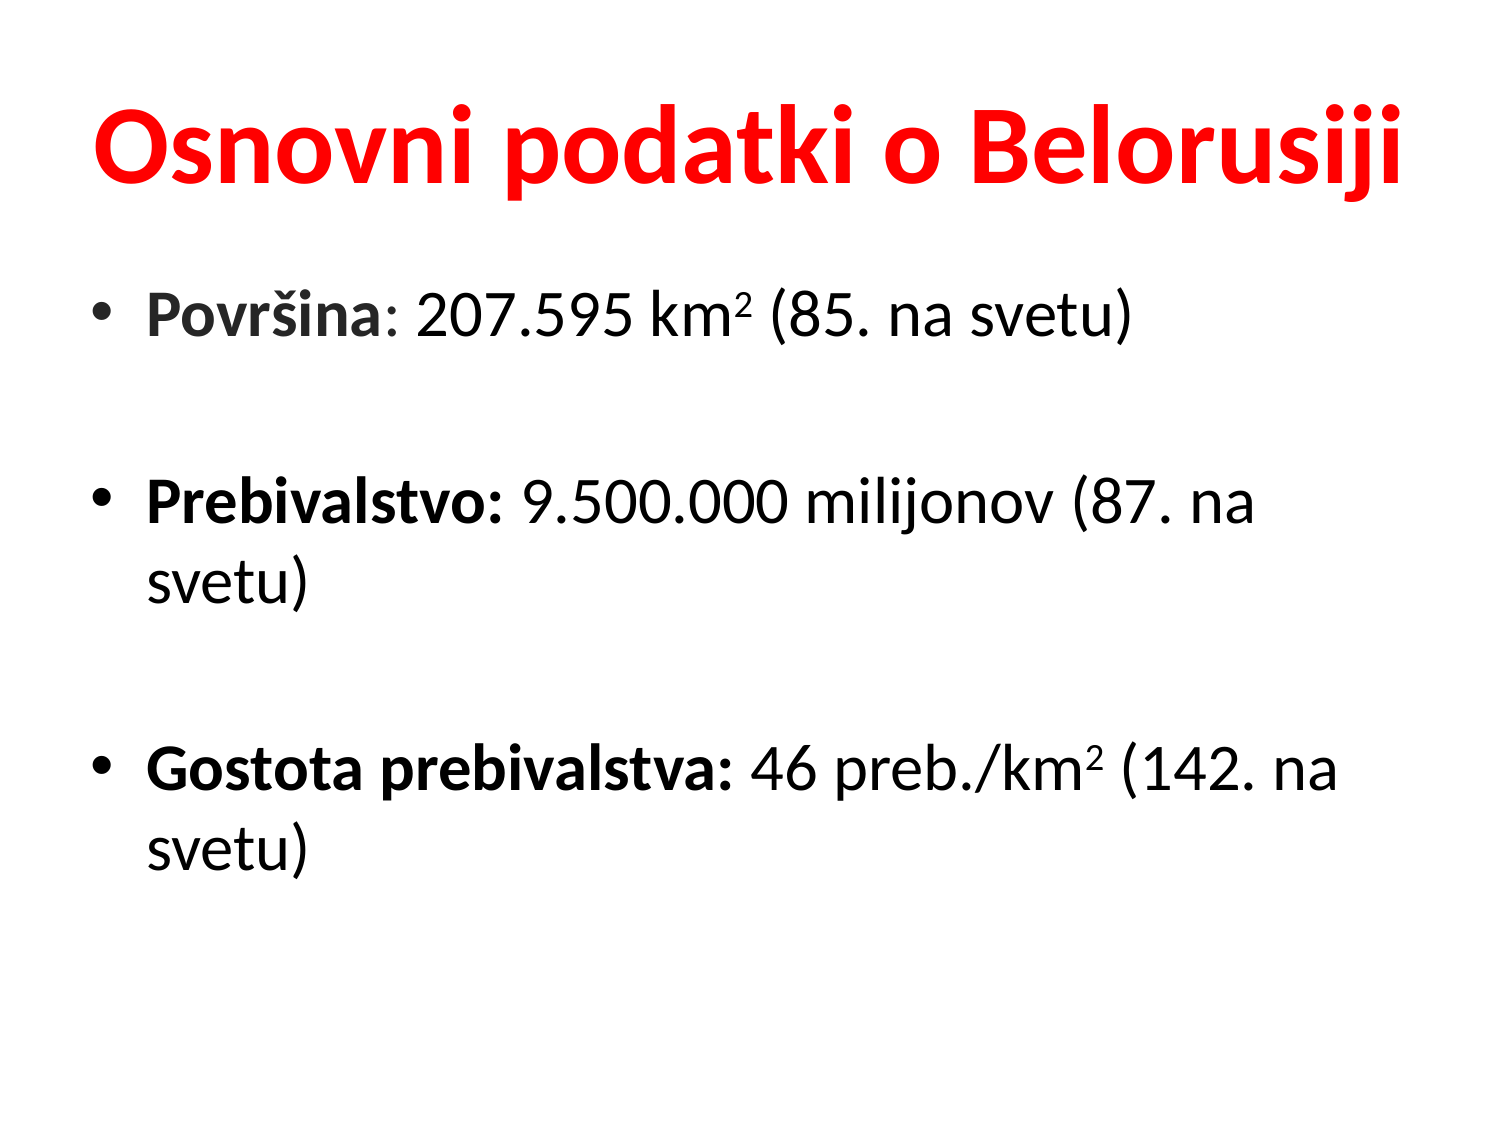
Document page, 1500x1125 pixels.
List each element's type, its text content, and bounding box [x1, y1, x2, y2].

title Osnovni podatki o Belorusiji [75, 45, 1425, 233]
list Površina: 207.595 km2 (85. na svetu) Prebivalstvo: 9.500.000 milijonov (87. na svetu) Gostota prebivalstva: 46 preb./km2 (142. na svetu) [75, 262, 1425, 1005]
